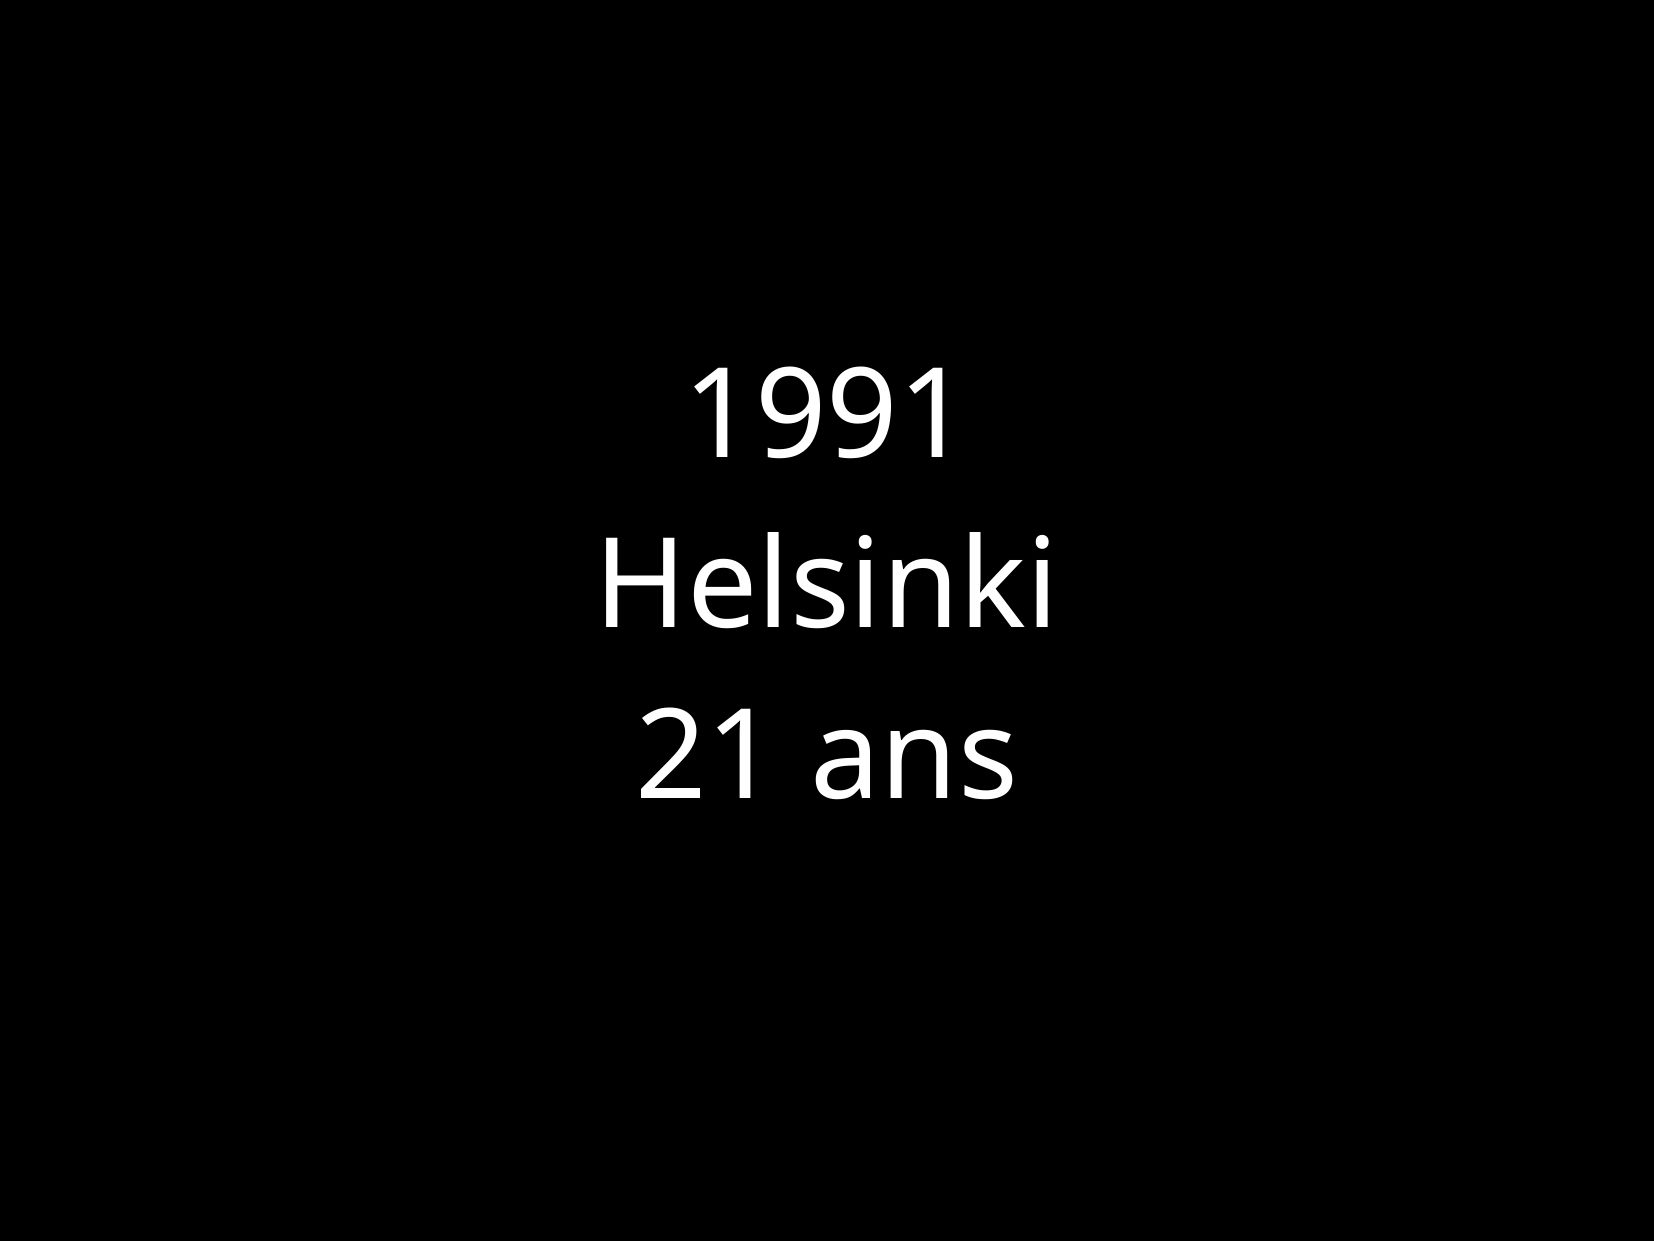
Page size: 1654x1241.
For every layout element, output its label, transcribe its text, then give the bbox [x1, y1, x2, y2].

subtitle 1991 Helsinki 21 ans [82, 49, 1571, 1109]
